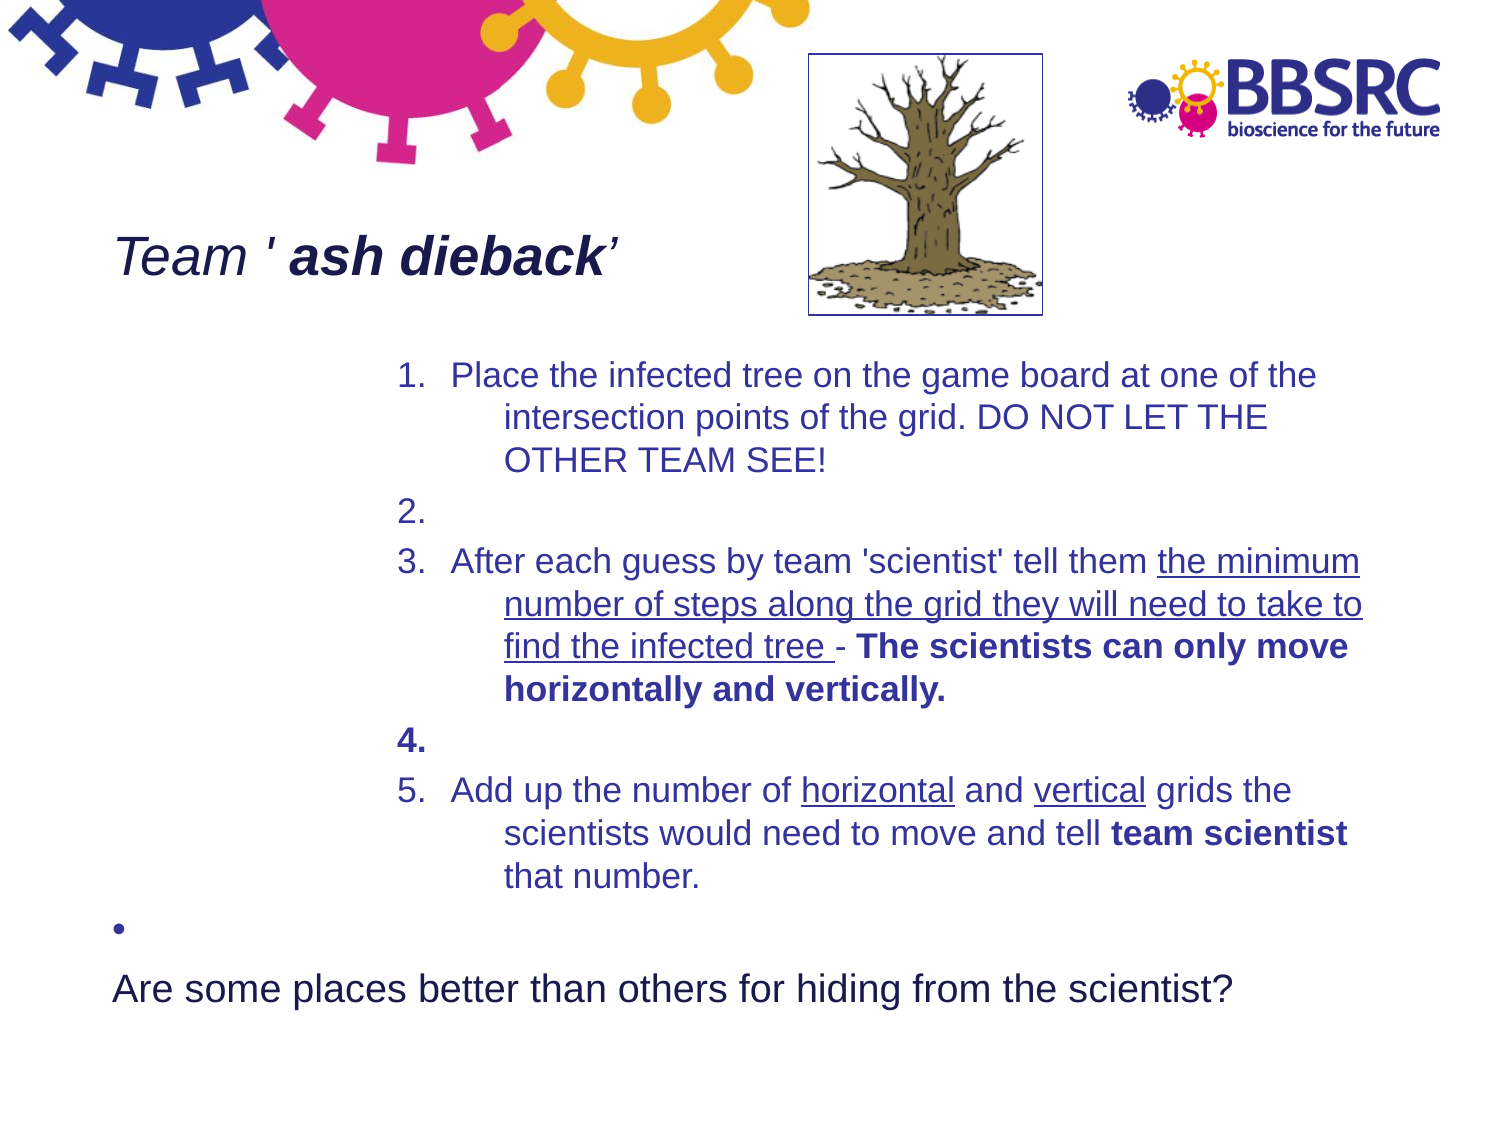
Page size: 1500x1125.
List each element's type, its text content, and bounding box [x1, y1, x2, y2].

picture [809, 54, 1042, 315]
list Team ' ash dieback’ Place the infected tree on the game board at one of the intersection points of the grid. DO NOT LET THE OTHER TEAM SEE! After each guess by team 'scientist' tell them the minimum number of steps along the grid they will need to take to find the infected tree - The scientists can only move horizontally and vertically. Add up the number of horizontal and vertical grids the scientists would need to move and tell team scientist that number. Are some places better than others for hiding from the scientist? [112, 219, 1377, 1024]
